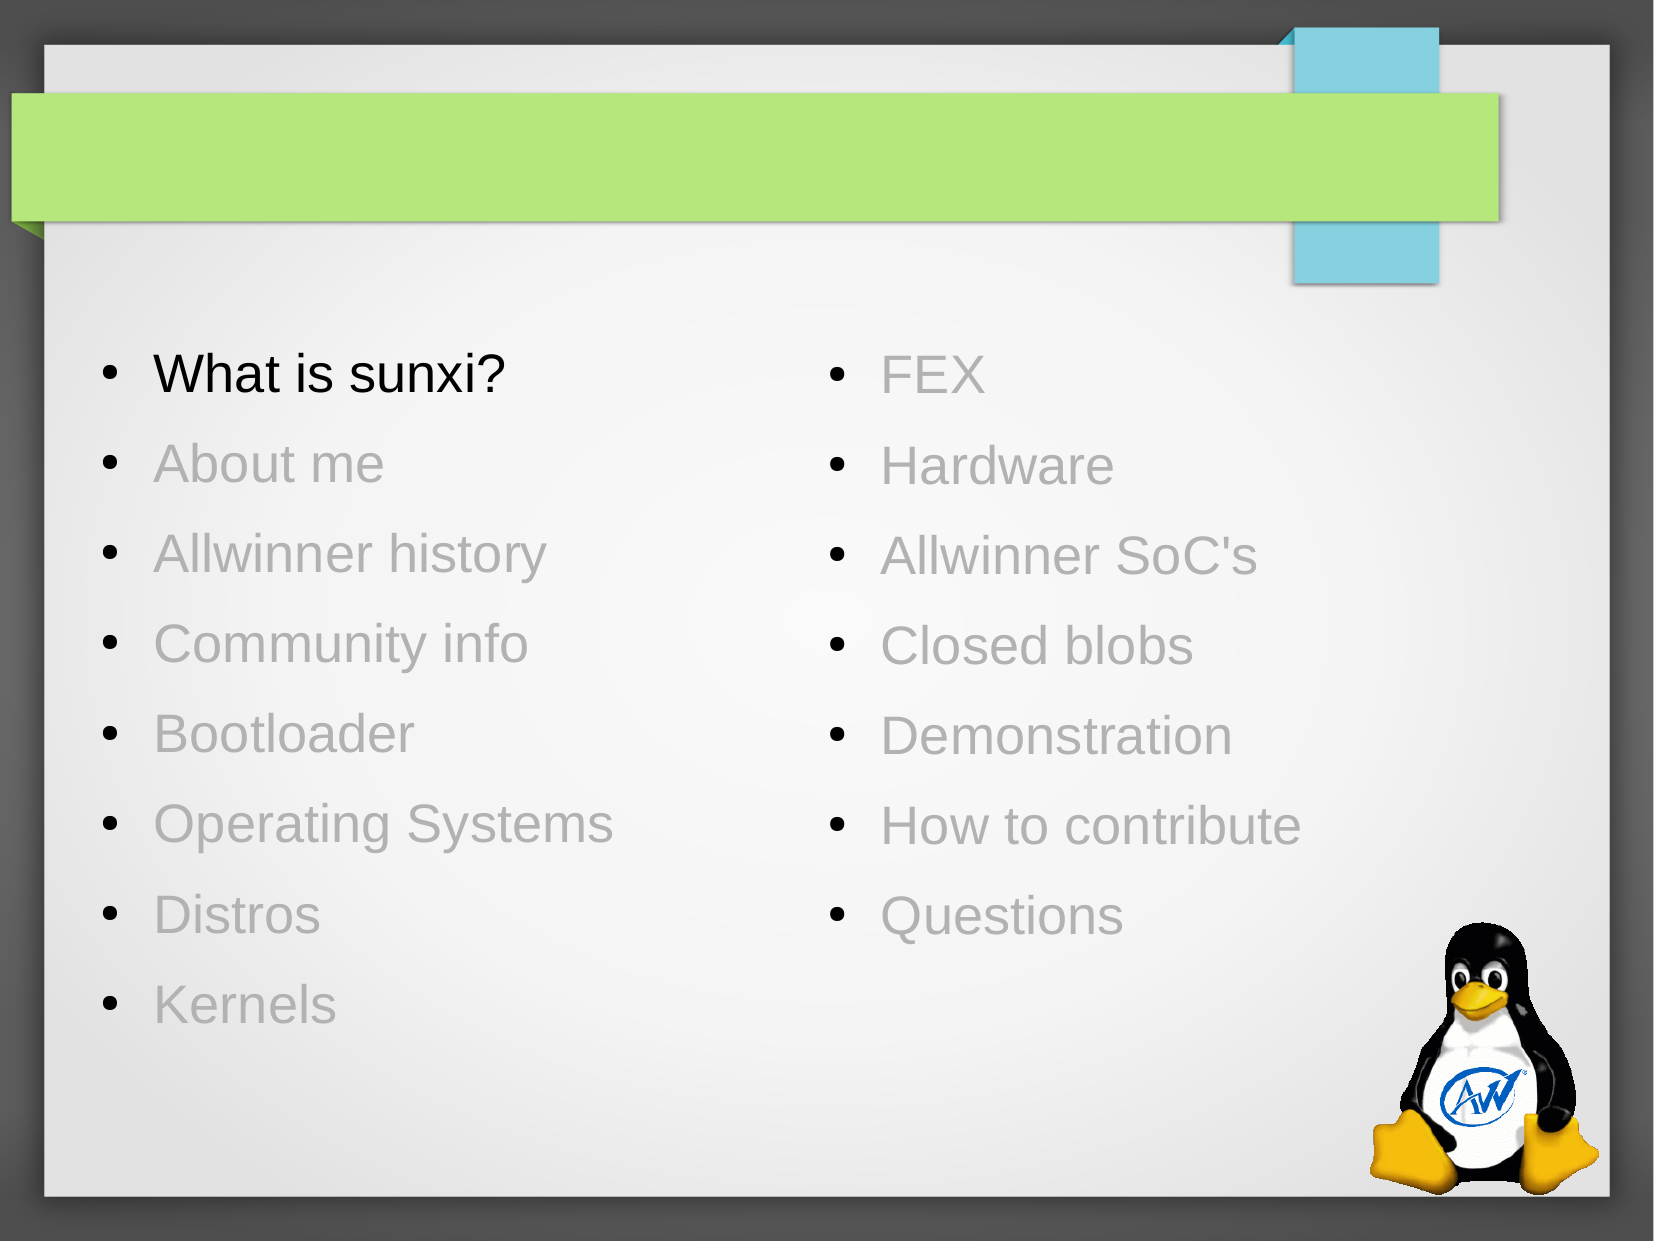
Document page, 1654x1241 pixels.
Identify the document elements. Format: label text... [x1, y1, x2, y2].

list FEX Hardware Allwinner SoC's Closed blobs Demonstration How to contribute Questions [810, 345, 1508, 1065]
picture [0, 0, 1654, 1241]
list What is sunxi? About me Allwinner history Community info Bootloader Operating Systems Distros Kernels [82, 343, 781, 1063]
